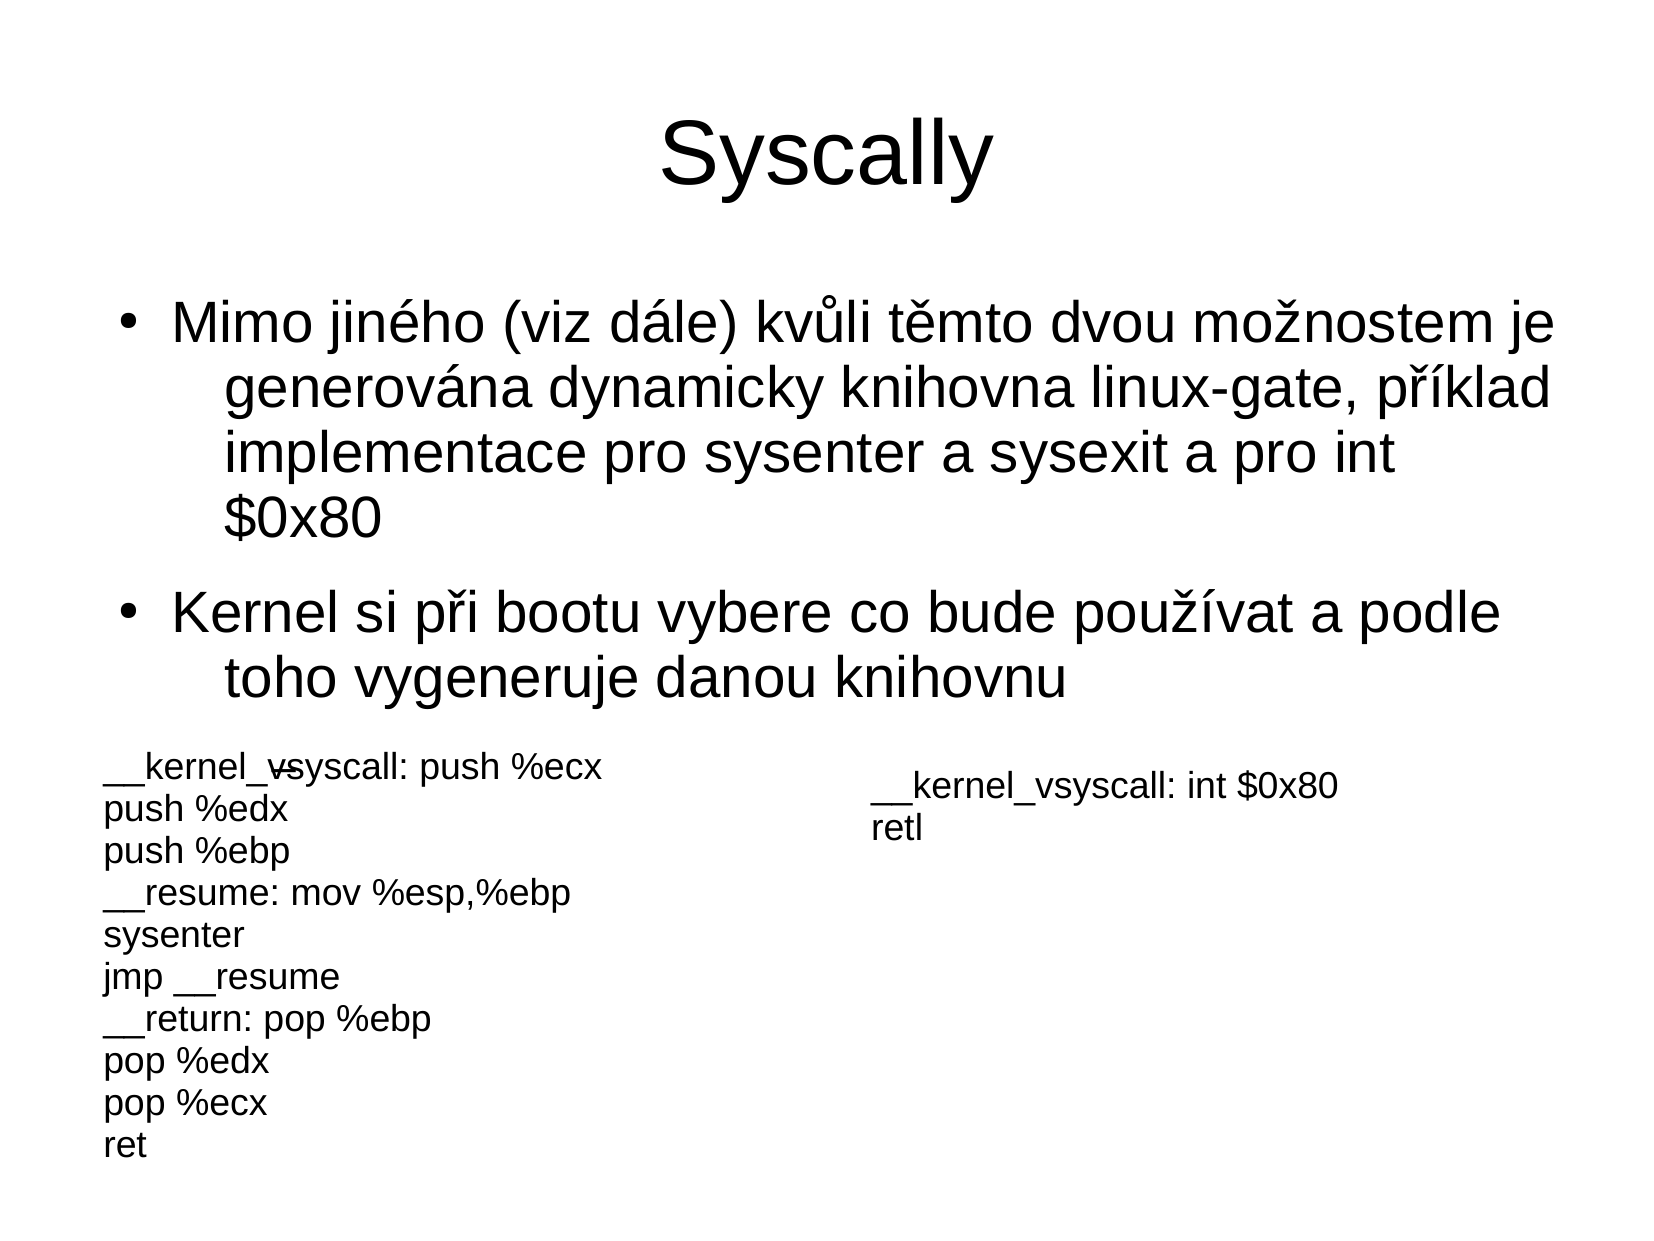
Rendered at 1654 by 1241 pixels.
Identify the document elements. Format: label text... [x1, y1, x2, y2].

text_box __kernel_vsyscall: push %ecx push %edx push %ebp __resume: mov %esp,%ebp sysenter jmp __resume __return: pop %ebp pop %edx pop %ecx ret [88, 738, 916, 1173]
text_box [236, 501, 266, 573]
text_box __kernel_vsyscall: int $0x80 retl [856, 757, 1353, 857]
list Mimo jiného (viz dále) kvůli těmto dvou možnostem je generována dynamicky knihovna linux-gate, příklad implementace pro sysenter a sysexit a pro int $0x80 Kernel si při bootu vybere co bude používat a podle toho vygeneruje danou knihovnu [82, 290, 1571, 1109]
title Syscally [82, 49, 1571, 257]
